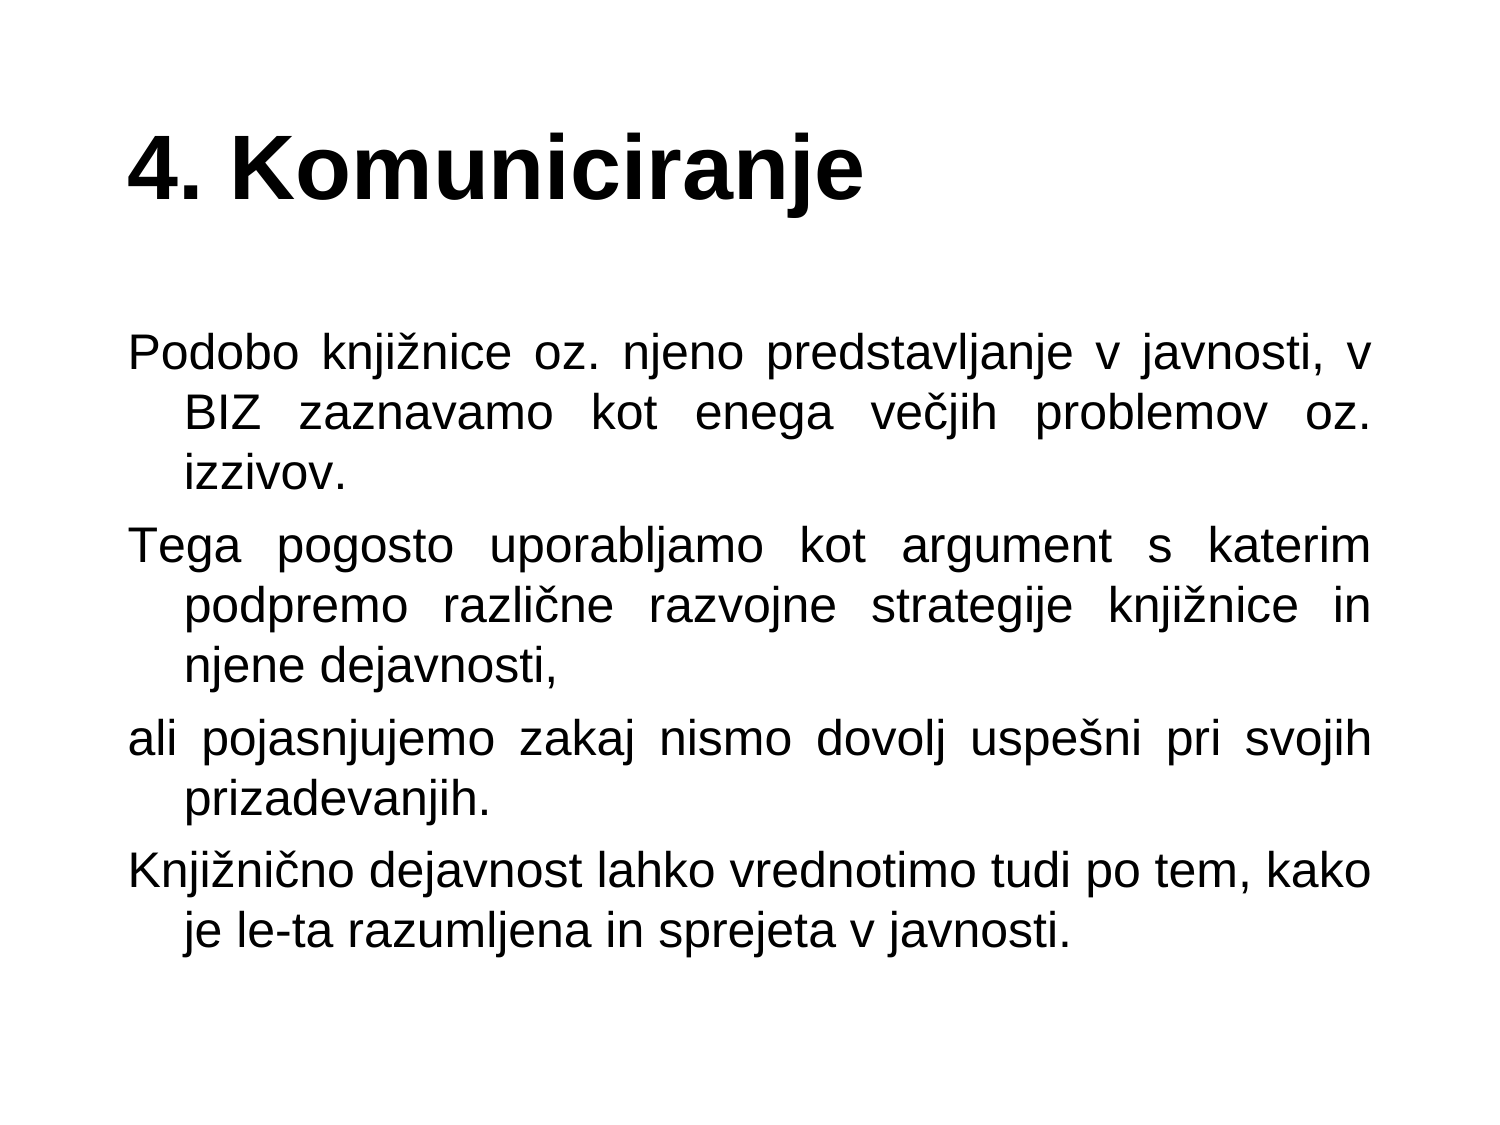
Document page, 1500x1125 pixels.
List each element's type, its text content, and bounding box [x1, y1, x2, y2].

title 4. Komuniciranje [112, 37, 1388, 225]
list Podobo knjižnice oz. njeno predstavljanje v javnosti, v BIZ zaznavamo kot enega večjih problemov oz. izzivov. Tega pogosto uporabljamo kot argument s katerim podpremo različne razvojne strategije knjižnice in njene dejavnosti, ali pojasnjujemo zakaj nismo dovolj uspešni pri svojih prizadevanjih. Knjižnično dejavnost lahko vrednotimo tudi po tem, kako je le-ta razumljena in sprejeta v javnosti. [112, 312, 1388, 988]
